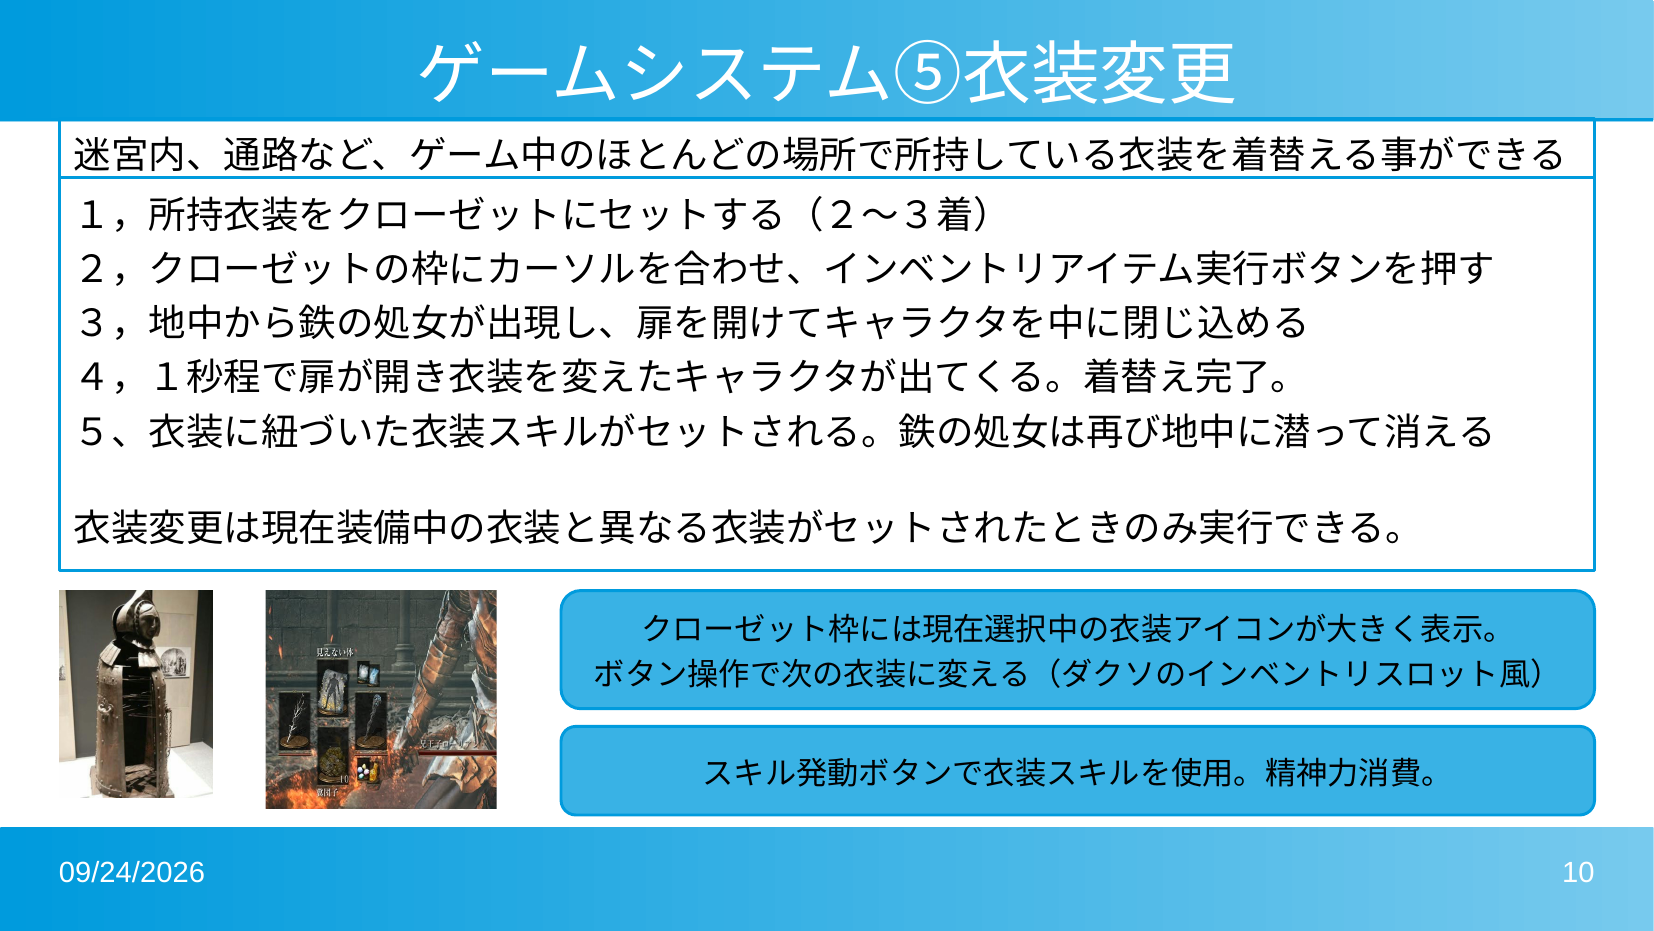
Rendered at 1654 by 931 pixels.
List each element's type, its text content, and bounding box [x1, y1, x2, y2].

text_box １，所持衣装をクローゼットにセットする（２～３着） ２，クローゼットの枠にカーソルを合わせ、インベントリアイテム実行ボタンを押す ３，地中から鉄の処女が出現し、扉を開けてキャラクタを中に閉じ込める ４，１秒程で扉が開き衣装を変えたキャラクタが出てくる。着替え完了。 ５、衣装に紐づいた衣装スキルがセットされる。鉄の処女は再び地中に潜って消える 衣装変更は現在装備中の衣装と異なる衣装がセットされたときのみ実行できる。 [59, 177, 1595, 571]
picture [265, 590, 497, 809]
text_box スキル発動ボタンで衣装スキルを使用。精神力消費。 [561, 726, 1595, 816]
text_box 迷宮内、通路など、ゲーム中のほとんどの場所で所持している衣装を着替える事ができる [59, 118, 1595, 176]
title ゲームシステム⑤衣装変更 [59, 29, 1595, 108]
text_box クローゼット枠には現在選択中の衣装アイコンが大きく表示。 ボタン操作で次の衣装に変える（ダクソのインベントリスロット風） [561, 590, 1595, 709]
picture [59, 590, 213, 798]
